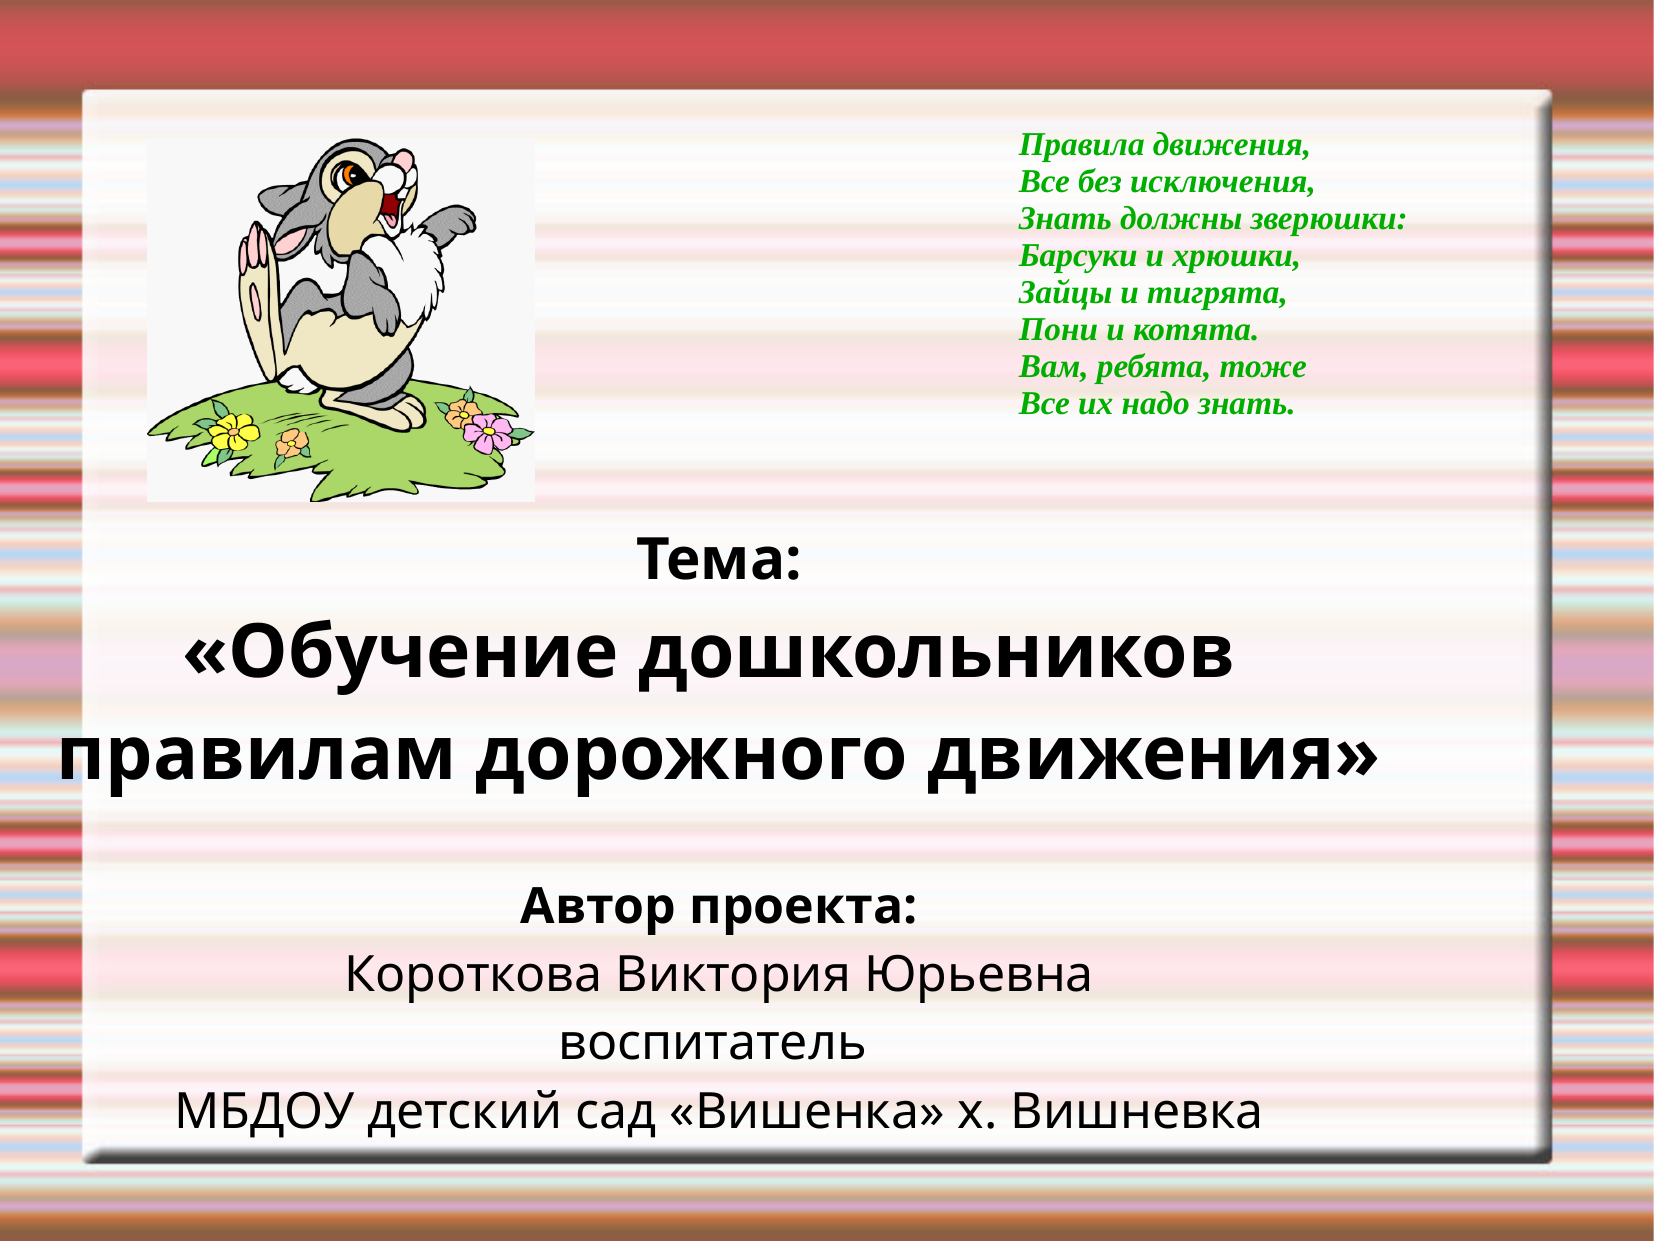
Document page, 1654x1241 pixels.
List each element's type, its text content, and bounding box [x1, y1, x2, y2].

picture [147, 138, 535, 431]
text_box Тема: «Обучение дошкольников правилам дорожного движения» Автор проекта: Короткова Виктория Юрьевна воспитатель МБДОУ детский сад «Вишенка» х. Вишневка [42, 431, 1654, 1199]
text_box Правила движения, Все без исключения, Знать должны зверюшки: Барсуки и хрюшки, Зайцы и тигрята, Пони и котята. Вам, ребята, тоже Все их надо знать. [1003, 118, 1536, 431]
